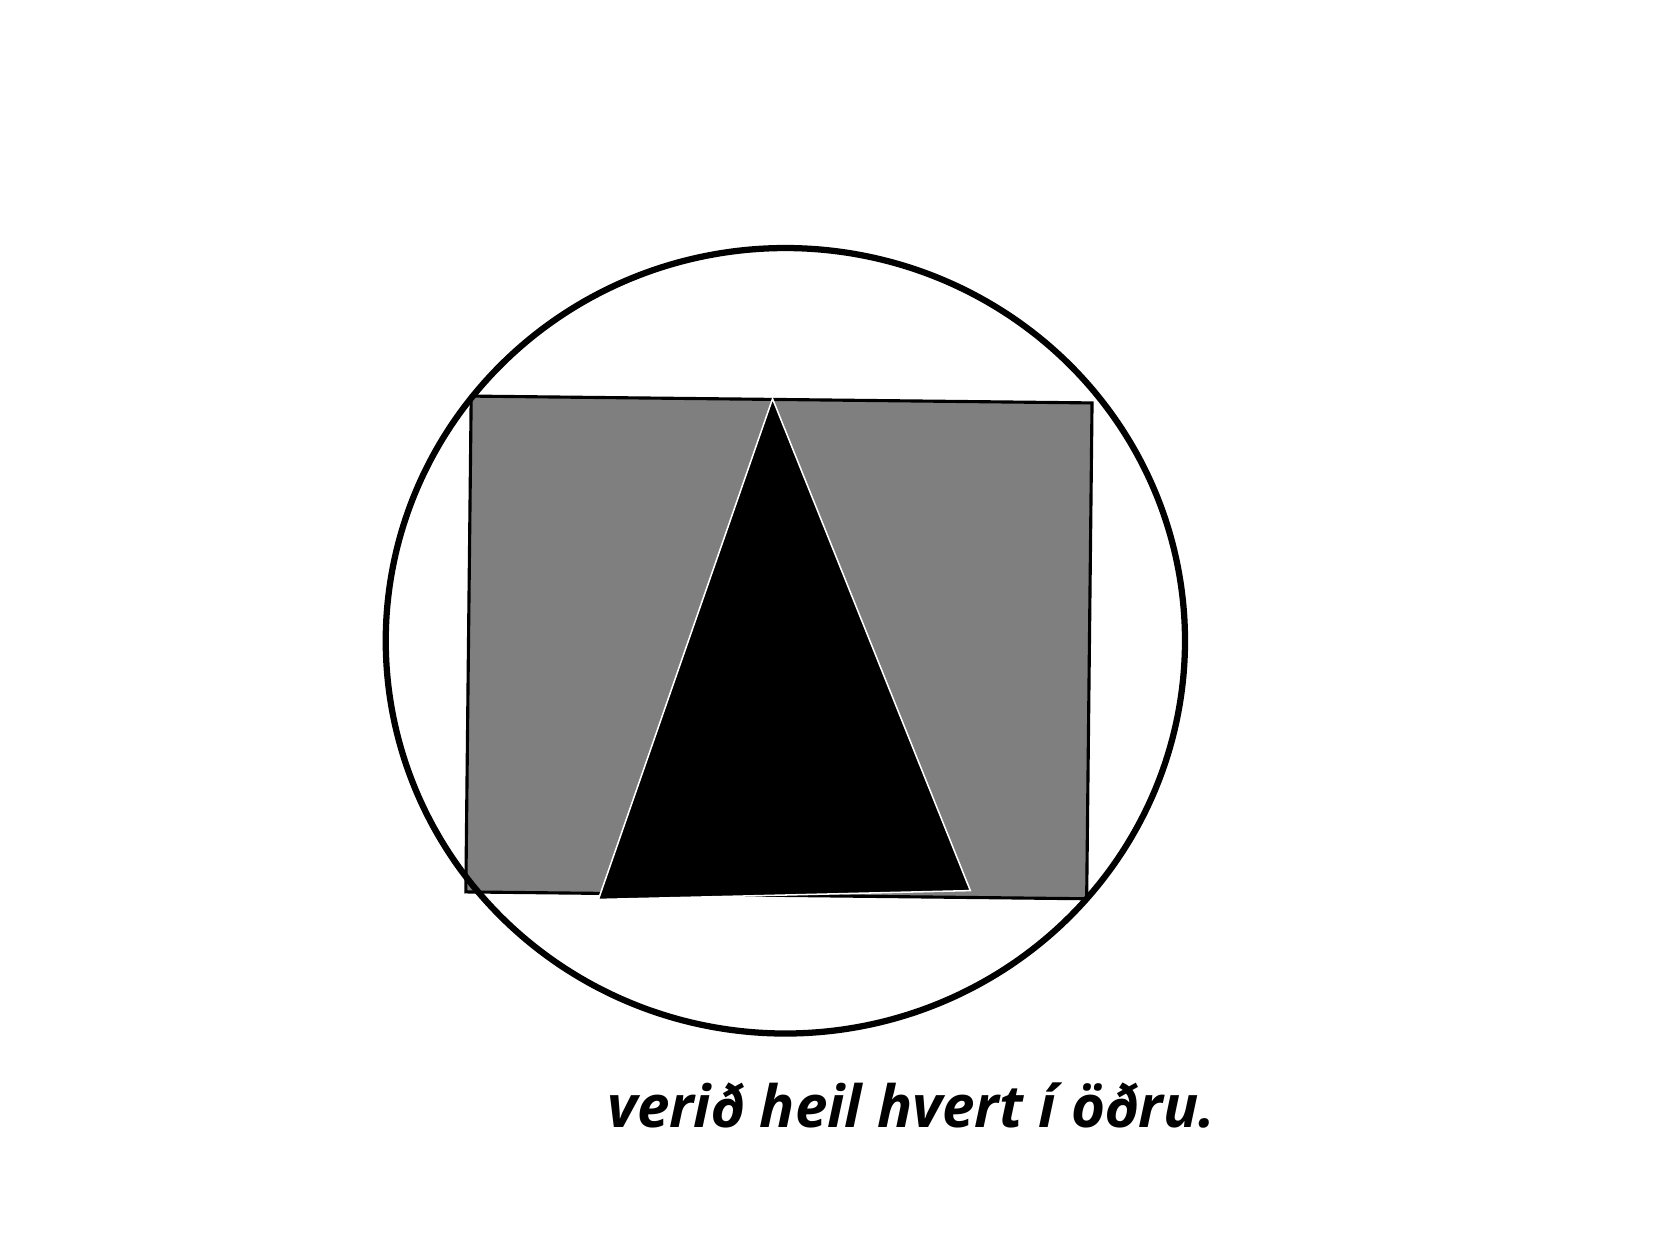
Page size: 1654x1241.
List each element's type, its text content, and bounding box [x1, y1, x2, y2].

text_box [385, 248, 1186, 1034]
text_box verið heil hvert í öðru. [592, 1060, 1613, 1147]
